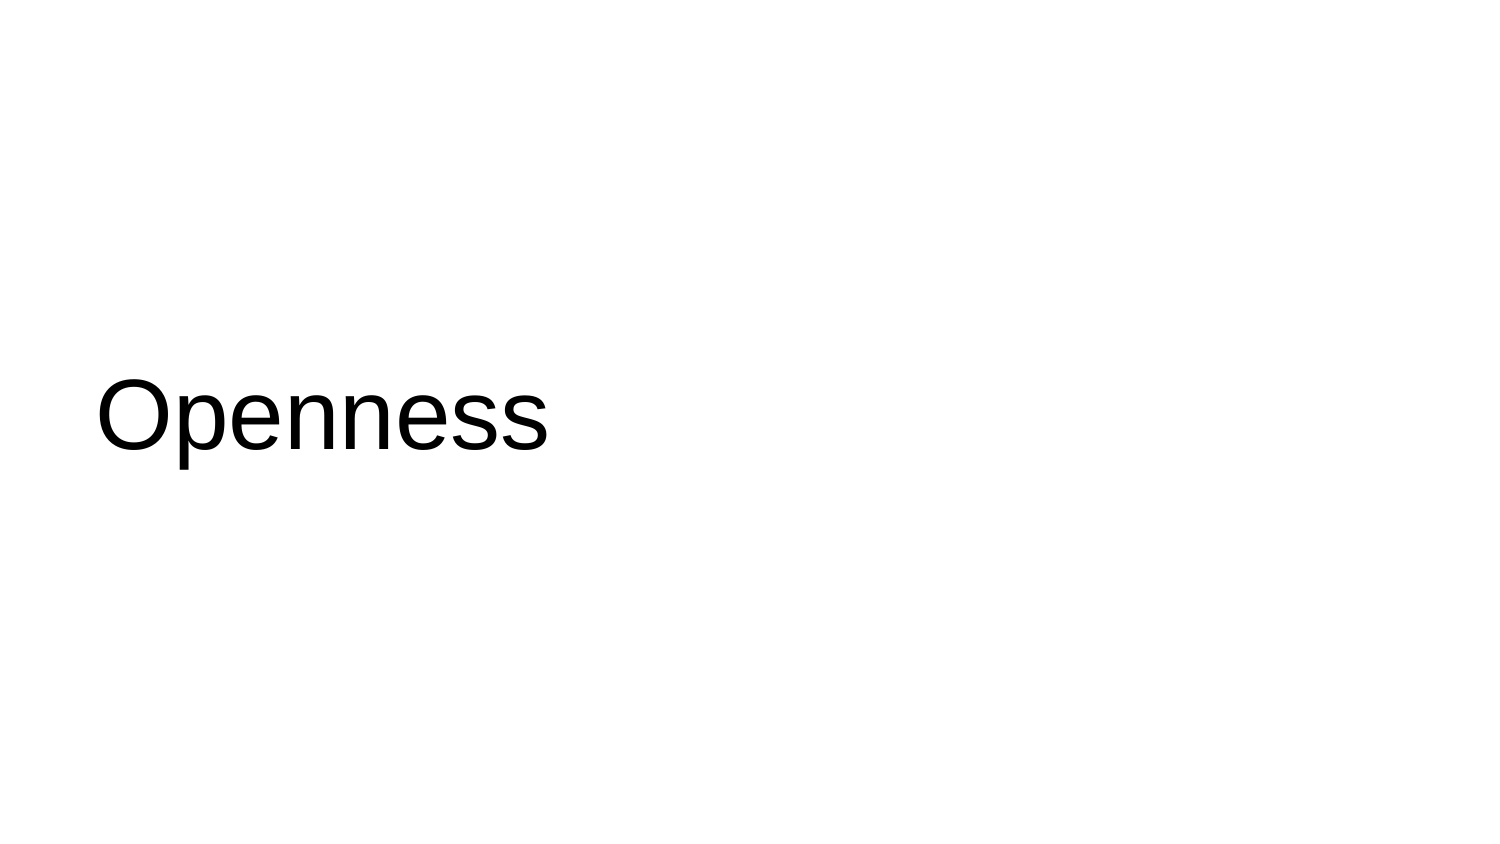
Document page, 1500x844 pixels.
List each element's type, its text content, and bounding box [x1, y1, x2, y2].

title Openness [80, 73, 1125, 745]
